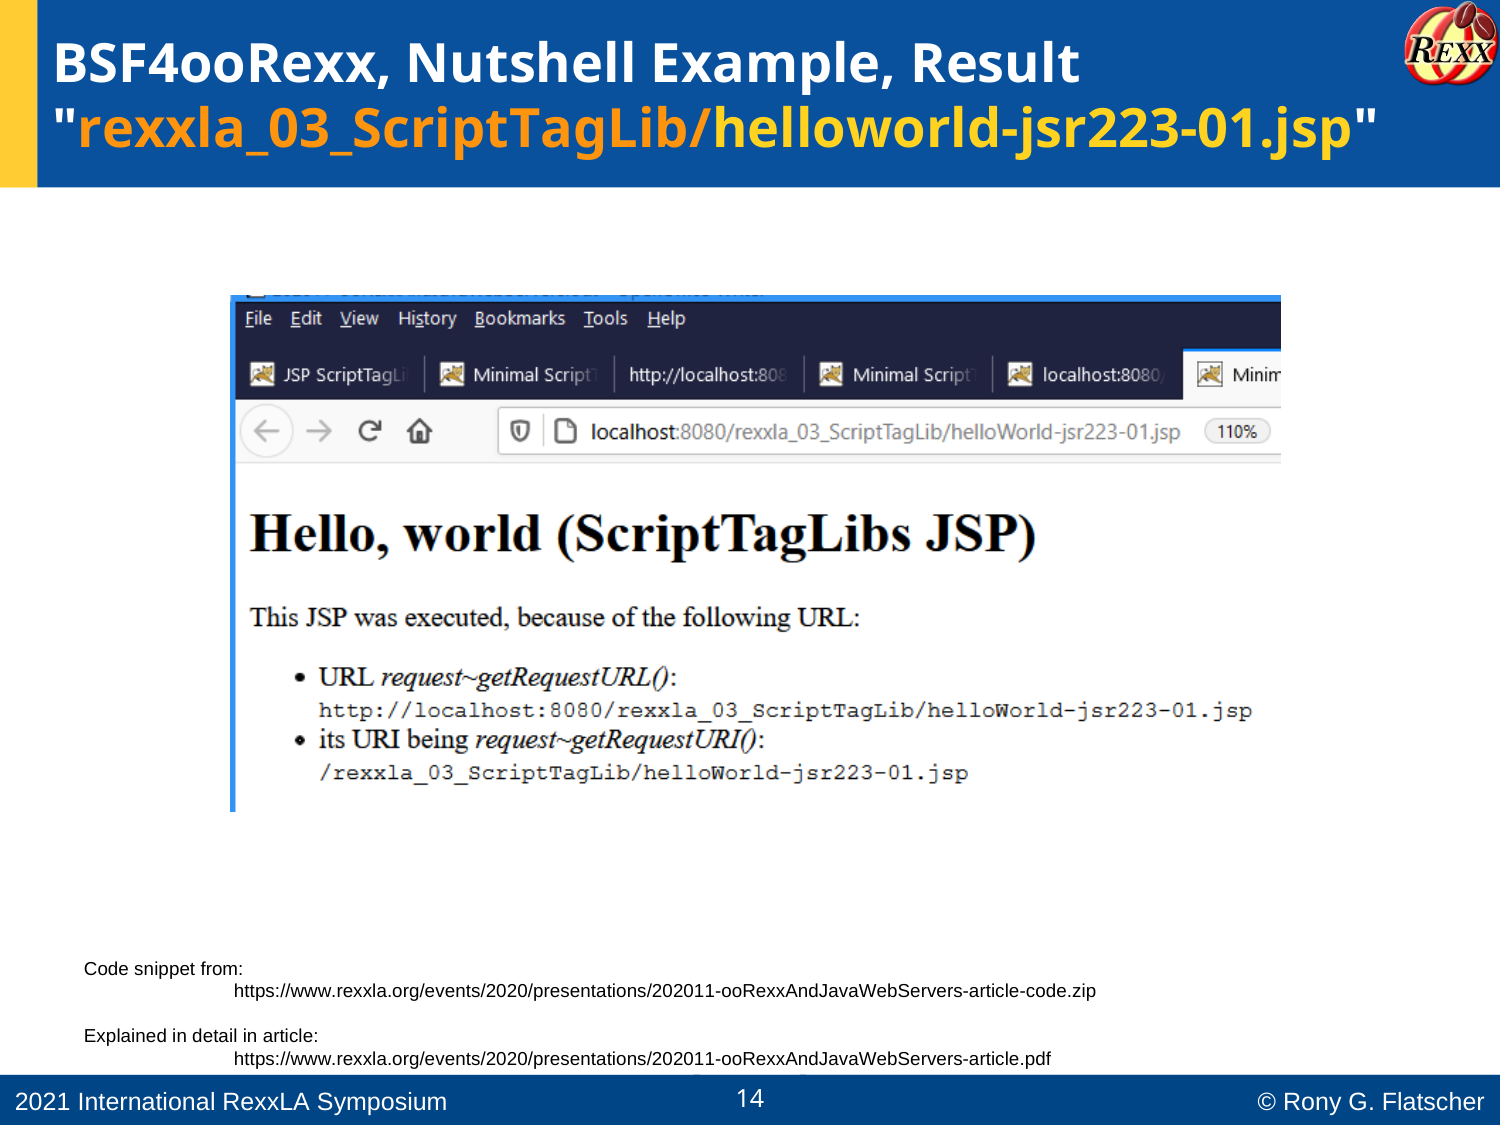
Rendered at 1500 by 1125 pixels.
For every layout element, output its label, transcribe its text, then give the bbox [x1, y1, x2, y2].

picture [230, 295, 1281, 812]
title BSF4ooRexx, Nutshell Example, Result "rexxla_03_ScriptTagLib/helloworld-jsr223-01.jsp" [37, 0, 1500, 188]
text_box Code snippet from: https://www.rexxla.org/events/2020/presentations/202011-ooRexxAndJavaWebServers-article-code.zip Explained in detail in article: https://www.rexxla.org/events/2020/presentations/202011-ooRexxAndJavaWebServers-article.pdf [69, 949, 1420, 1077]
picture [1403, 0, 1500, 94]
